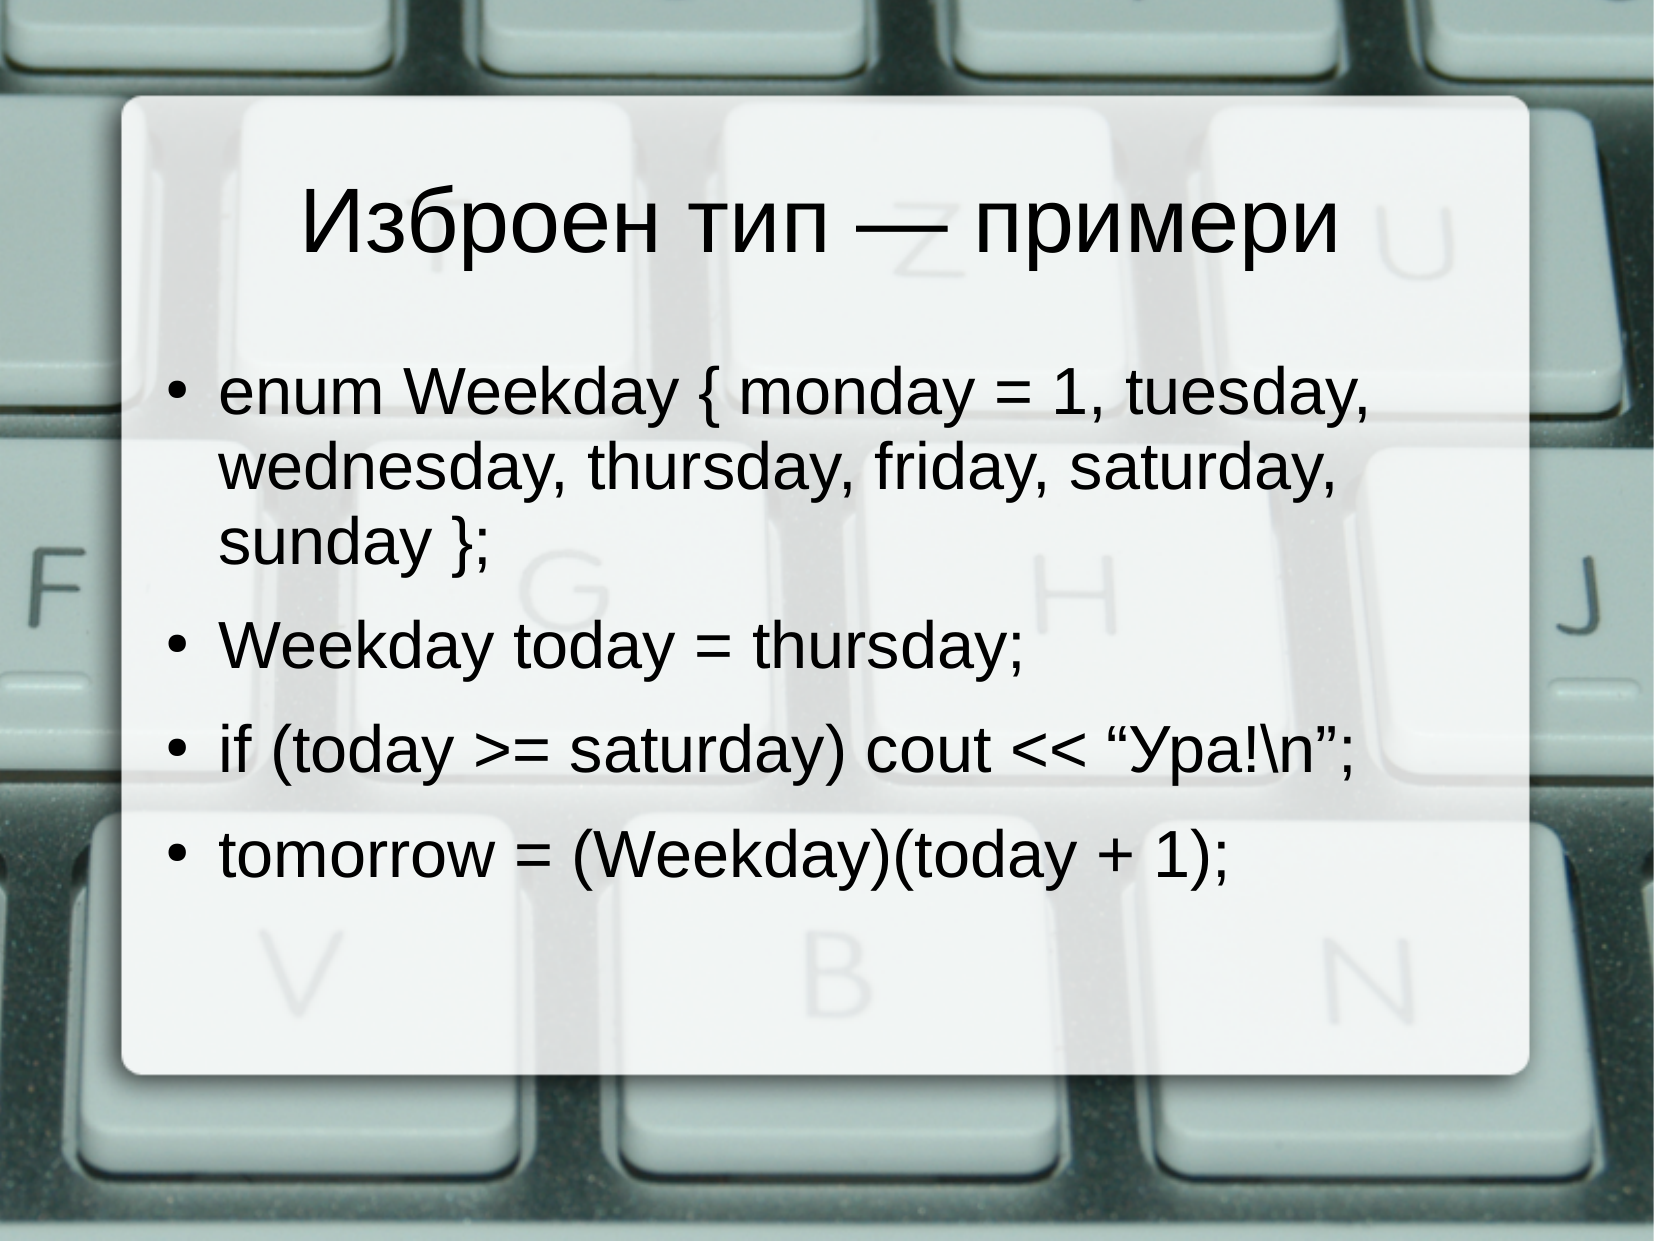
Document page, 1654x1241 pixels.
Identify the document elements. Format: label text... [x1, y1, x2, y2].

list enum Weekday { monday = 1, tuesday, wednesday, thursday, friday, saturday, sunday }; Weekday today = thursday; if (today >= saturday) cout << “Ура!\n”; tomorrow = (Weekday)(today + 1); [147, 354, 1506, 1074]
picture [0, 0, 1654, 1241]
title Изброен тип — примери [135, 117, 1506, 325]
